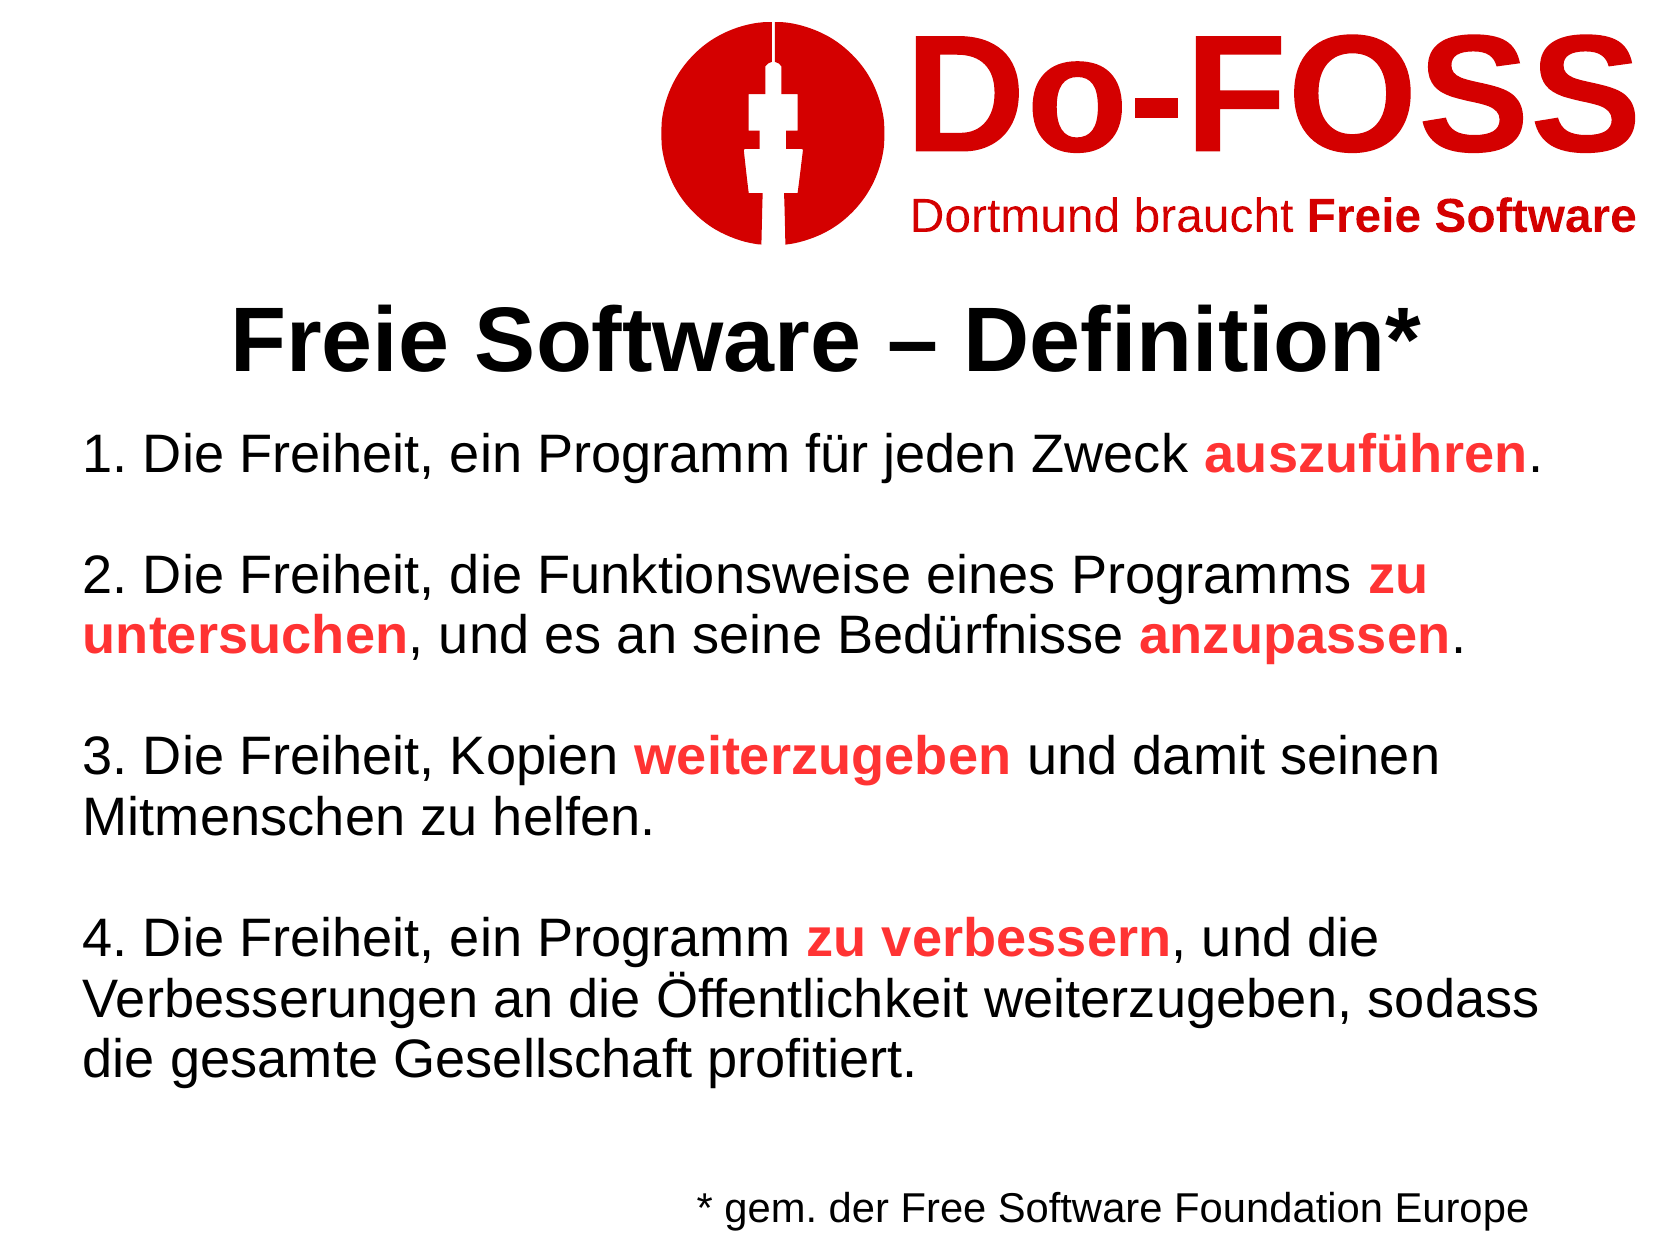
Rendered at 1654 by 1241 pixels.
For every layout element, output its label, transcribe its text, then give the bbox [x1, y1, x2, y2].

subtitle 1. Die Freiheit, ein Programm für jeden Zweck auszuführen. 2. Die Freiheit, die Funktionsweise eines Programms zu untersuchen, und es an seine Bedürfnisse anzupassen. 3. Die Freiheit, Kopien weiterzugeben und damit seinen Mitmenschen zu helfen. 4. Die Freiheit, ein Programm zu verbessern, und die Verbesserungen an die Öffentlichkeit weiterzugeben, sodass die gesamte Gesellschaft profitiert. [82, 423, 1571, 1111]
title Freie Software – Definition* [82, 236, 1571, 423]
title * gem. der Free Software Foundation Europe [41, 1104, 1530, 1241]
